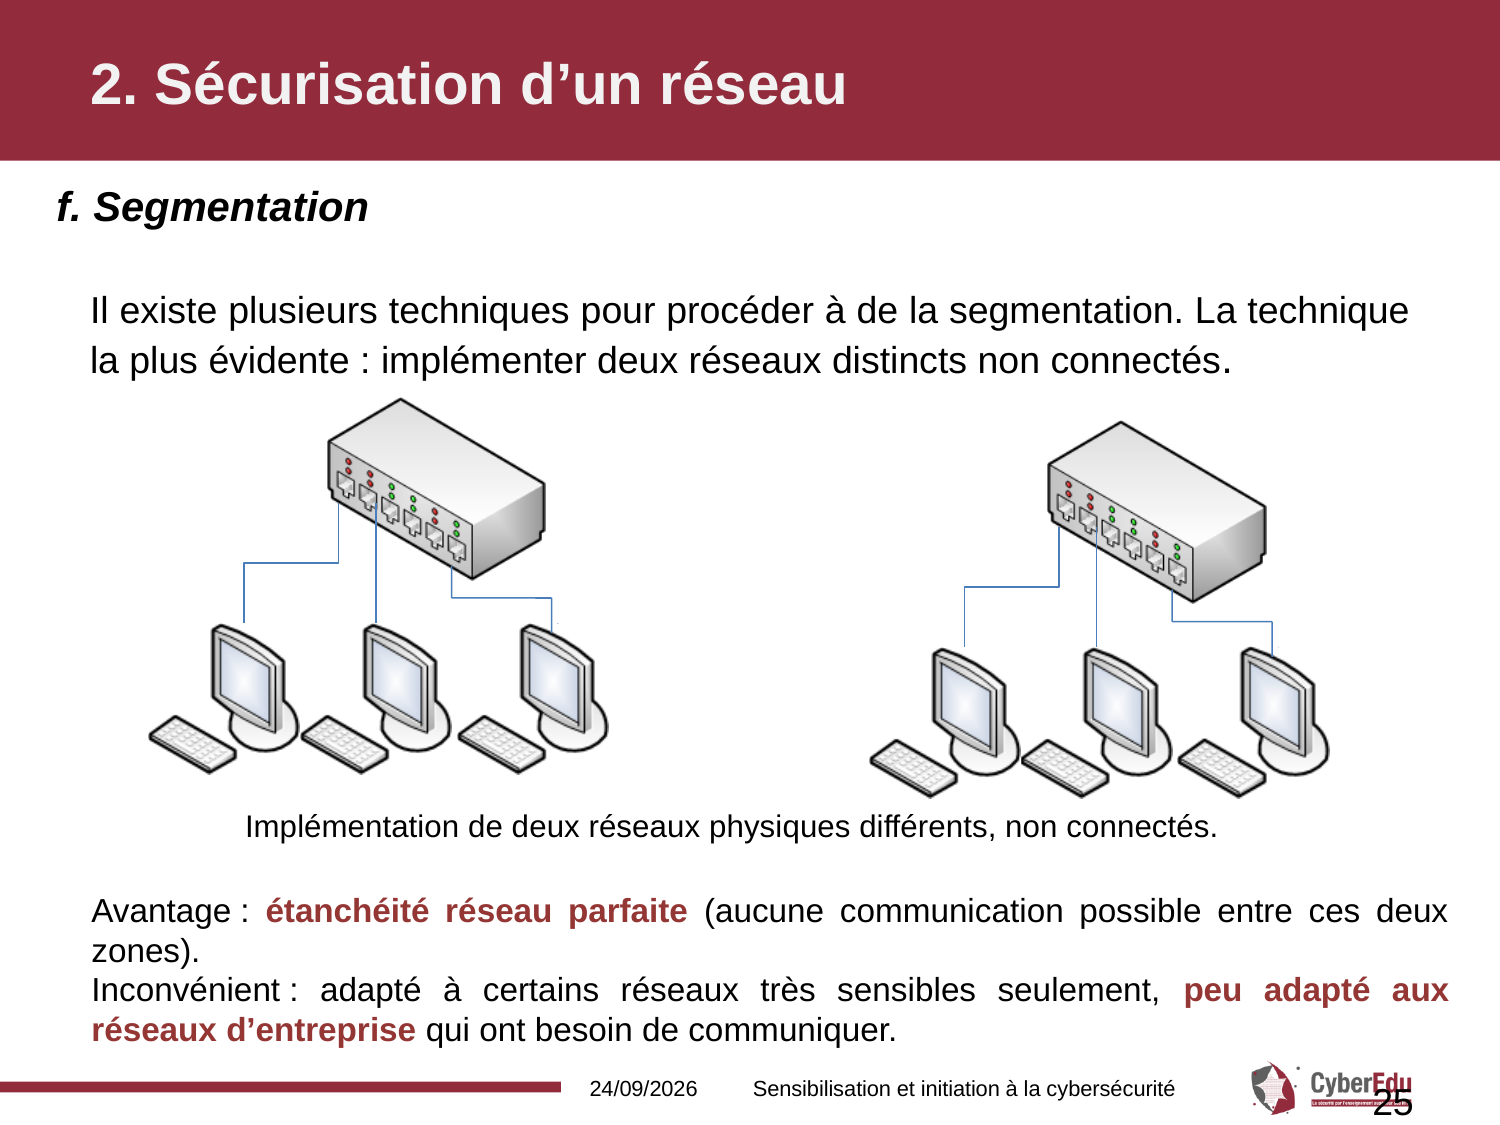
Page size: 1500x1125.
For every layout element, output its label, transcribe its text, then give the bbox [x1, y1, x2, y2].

text_box Avantage : étanchéité réseau parfaite (aucune communication possible entre ces deux zones). Inconvénient : adapté à certains réseaux très sensibles seulement, peu adapté aux réseaux d’entreprise qui ont besoin de communiquer. [76, 881, 1465, 1056]
text_box f. Segmentation [41, 172, 1471, 268]
picture [1246, 1060, 1412, 1115]
picture [1177, 646, 1330, 798]
text_box Implémentation de deux réseaux physiques différents, non connectés. [135, 798, 1330, 851]
picture [1047, 420, 1267, 604]
title 2. Sécurisation d’un réseau [75, 1, 1425, 161]
slide_number 15/11/2020 [561, 1057, 727, 1118]
picture [148, 623, 452, 776]
picture [327, 397, 546, 581]
footer Sensibilisation et initiation à la cybersécurité [738, 1057, 1236, 1118]
list Il existe plusieurs techniques pour procéder à de la segmentation. La technique la plus évidente : implémenter deux réseaux distincts non connectés. [75, 278, 1425, 1035]
picture [457, 623, 609, 775]
picture [869, 647, 1173, 798]
